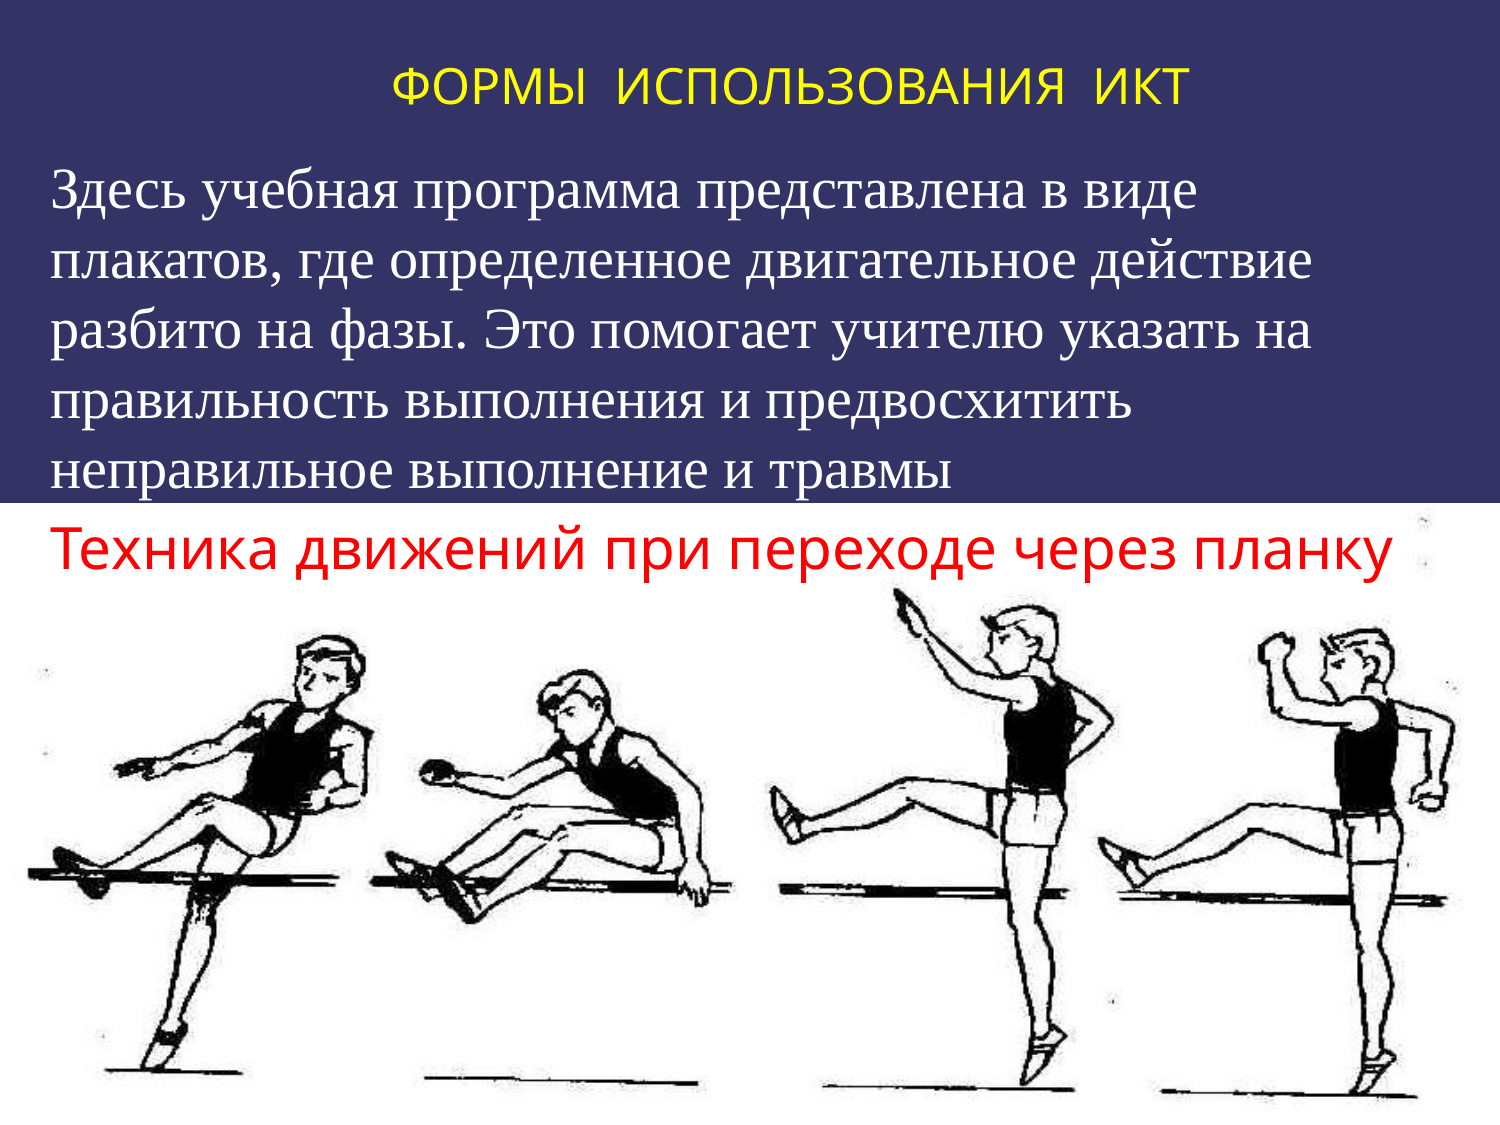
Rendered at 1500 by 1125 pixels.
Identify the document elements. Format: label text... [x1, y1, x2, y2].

text_box Техника движений при переходе через планку [36, 503, 1408, 589]
picture [0, 503, 1500, 1125]
text_box Здесь учебная программа представлена в виде плакатов, где определенное двигательное действие разбито на фазы. Это помогает учителю указать на правильность выполнения и предвосхитить неправильное выполнение и травмы [35, 142, 1442, 503]
text_box ФОРМЫ ИСПОЛЬЗОВАНИЯ ИКТ [376, 46, 1206, 122]
